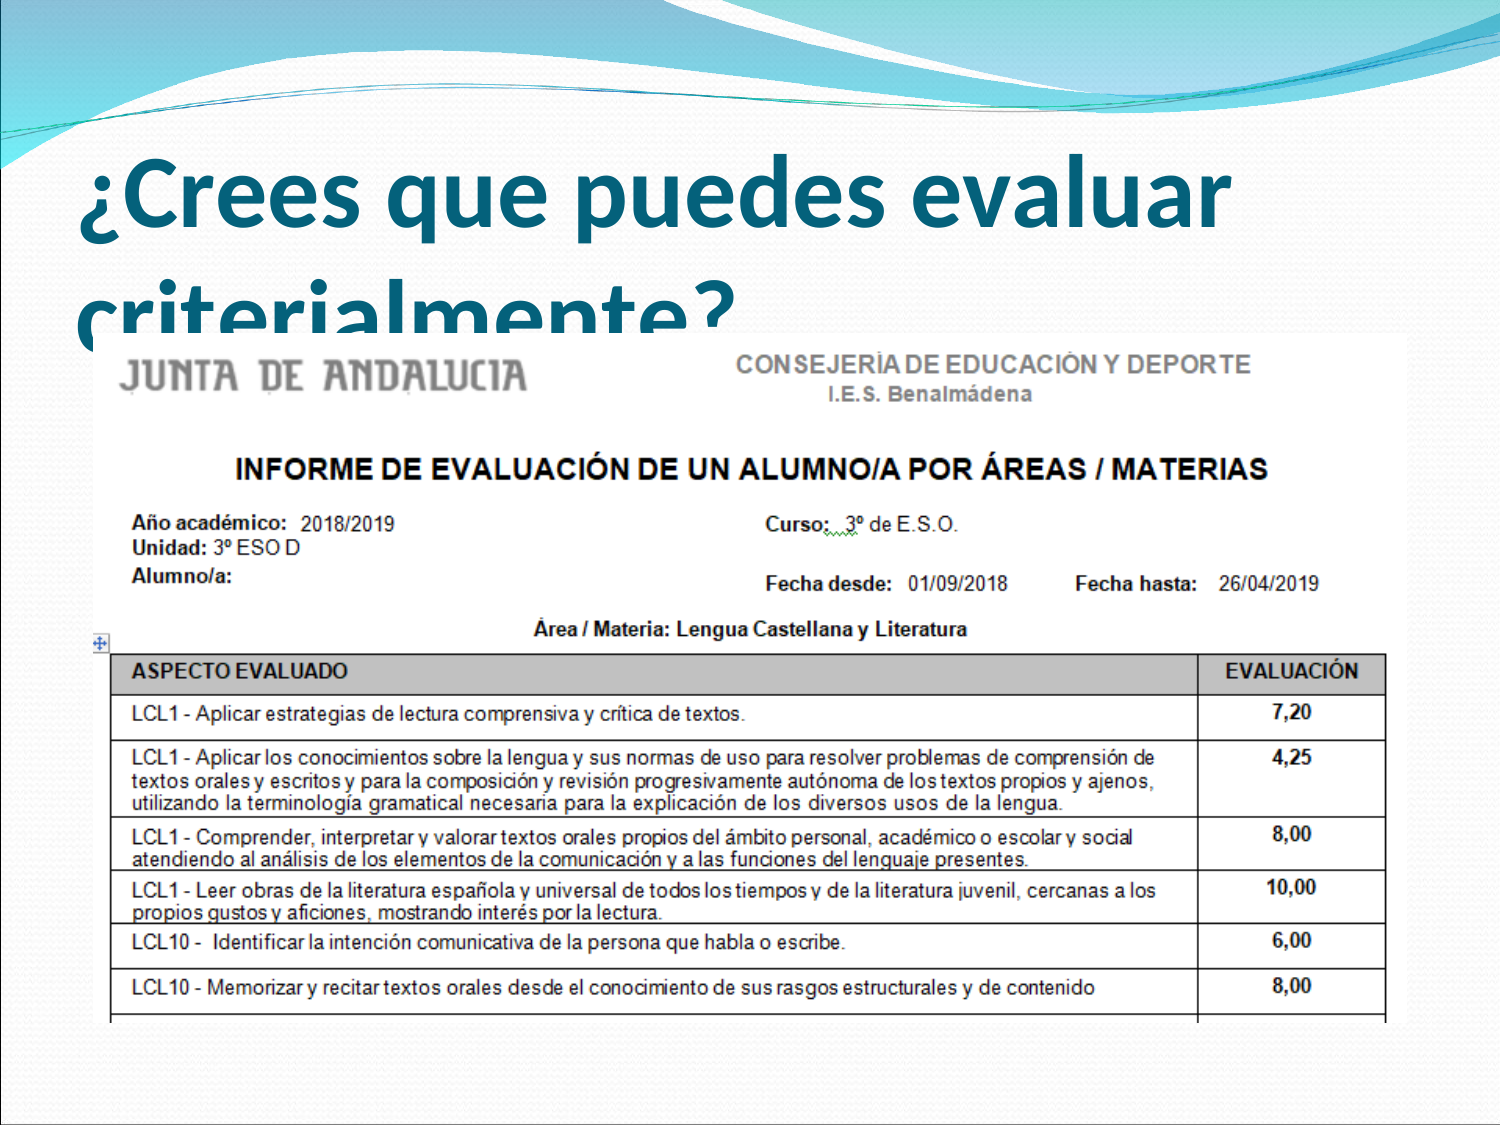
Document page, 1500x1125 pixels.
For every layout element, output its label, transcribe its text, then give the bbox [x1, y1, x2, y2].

title ¿Crees que puedes evaluar criterialmente? [75, 115, 1426, 304]
picture [0, 0, 1500, 1125]
